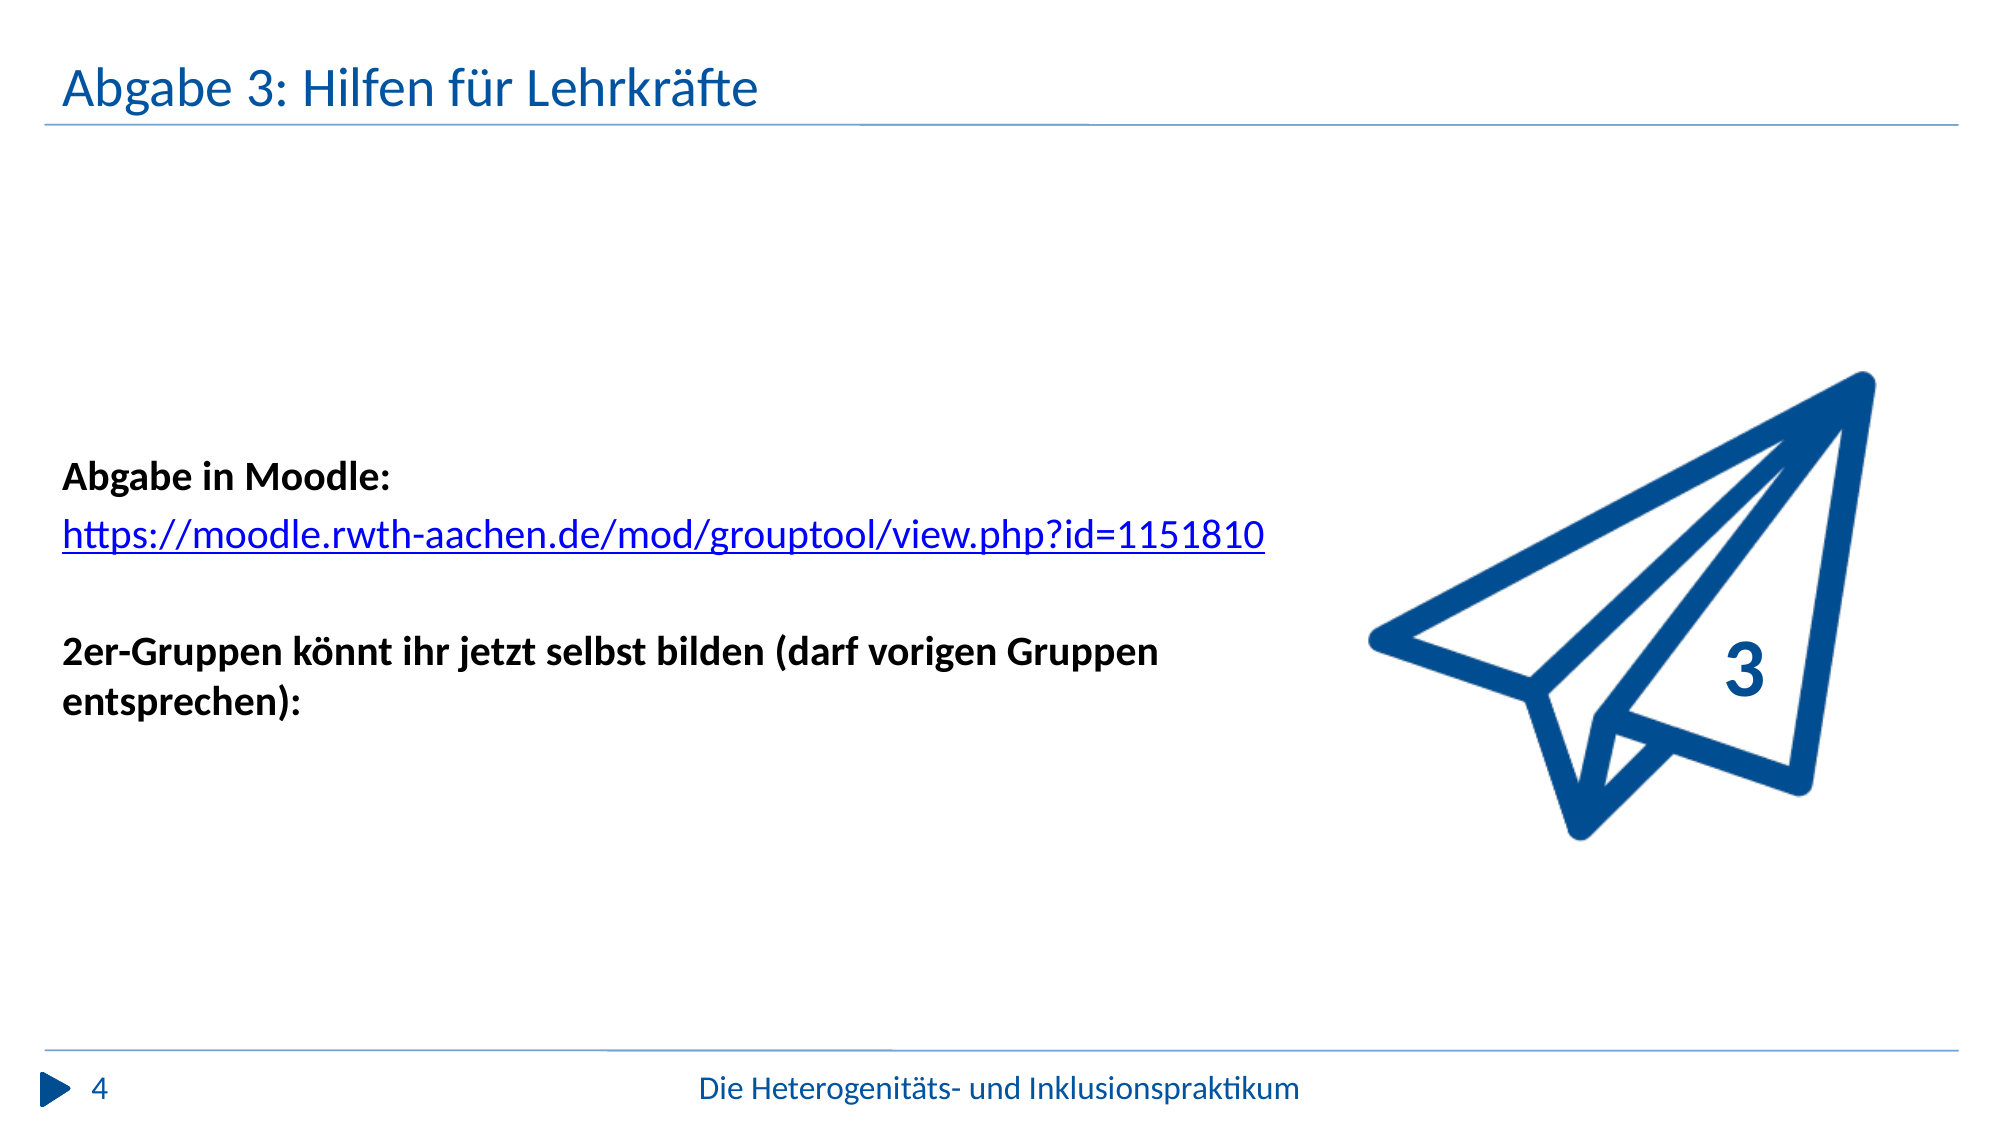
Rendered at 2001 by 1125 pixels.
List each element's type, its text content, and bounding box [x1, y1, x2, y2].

picture [1318, 302, 1926, 910]
text_box 3 [1709, 605, 1782, 721]
title Abgabe 3: Hilfen für Lehrkräfte [47, 42, 1959, 125]
text_box Abgabe in Moodle: https://moodle.rwth-aachen.de/mod/grouptool/view.php?id=1151810 2er-Gruppen könnt ihr jetzt selbst bilden (darf vorigen Gruppen entsprechen): [47, 149, 1319, 1024]
footer Die Heterogenitäts- und Inklusionspraktikum [488, 1058, 1512, 1119]
